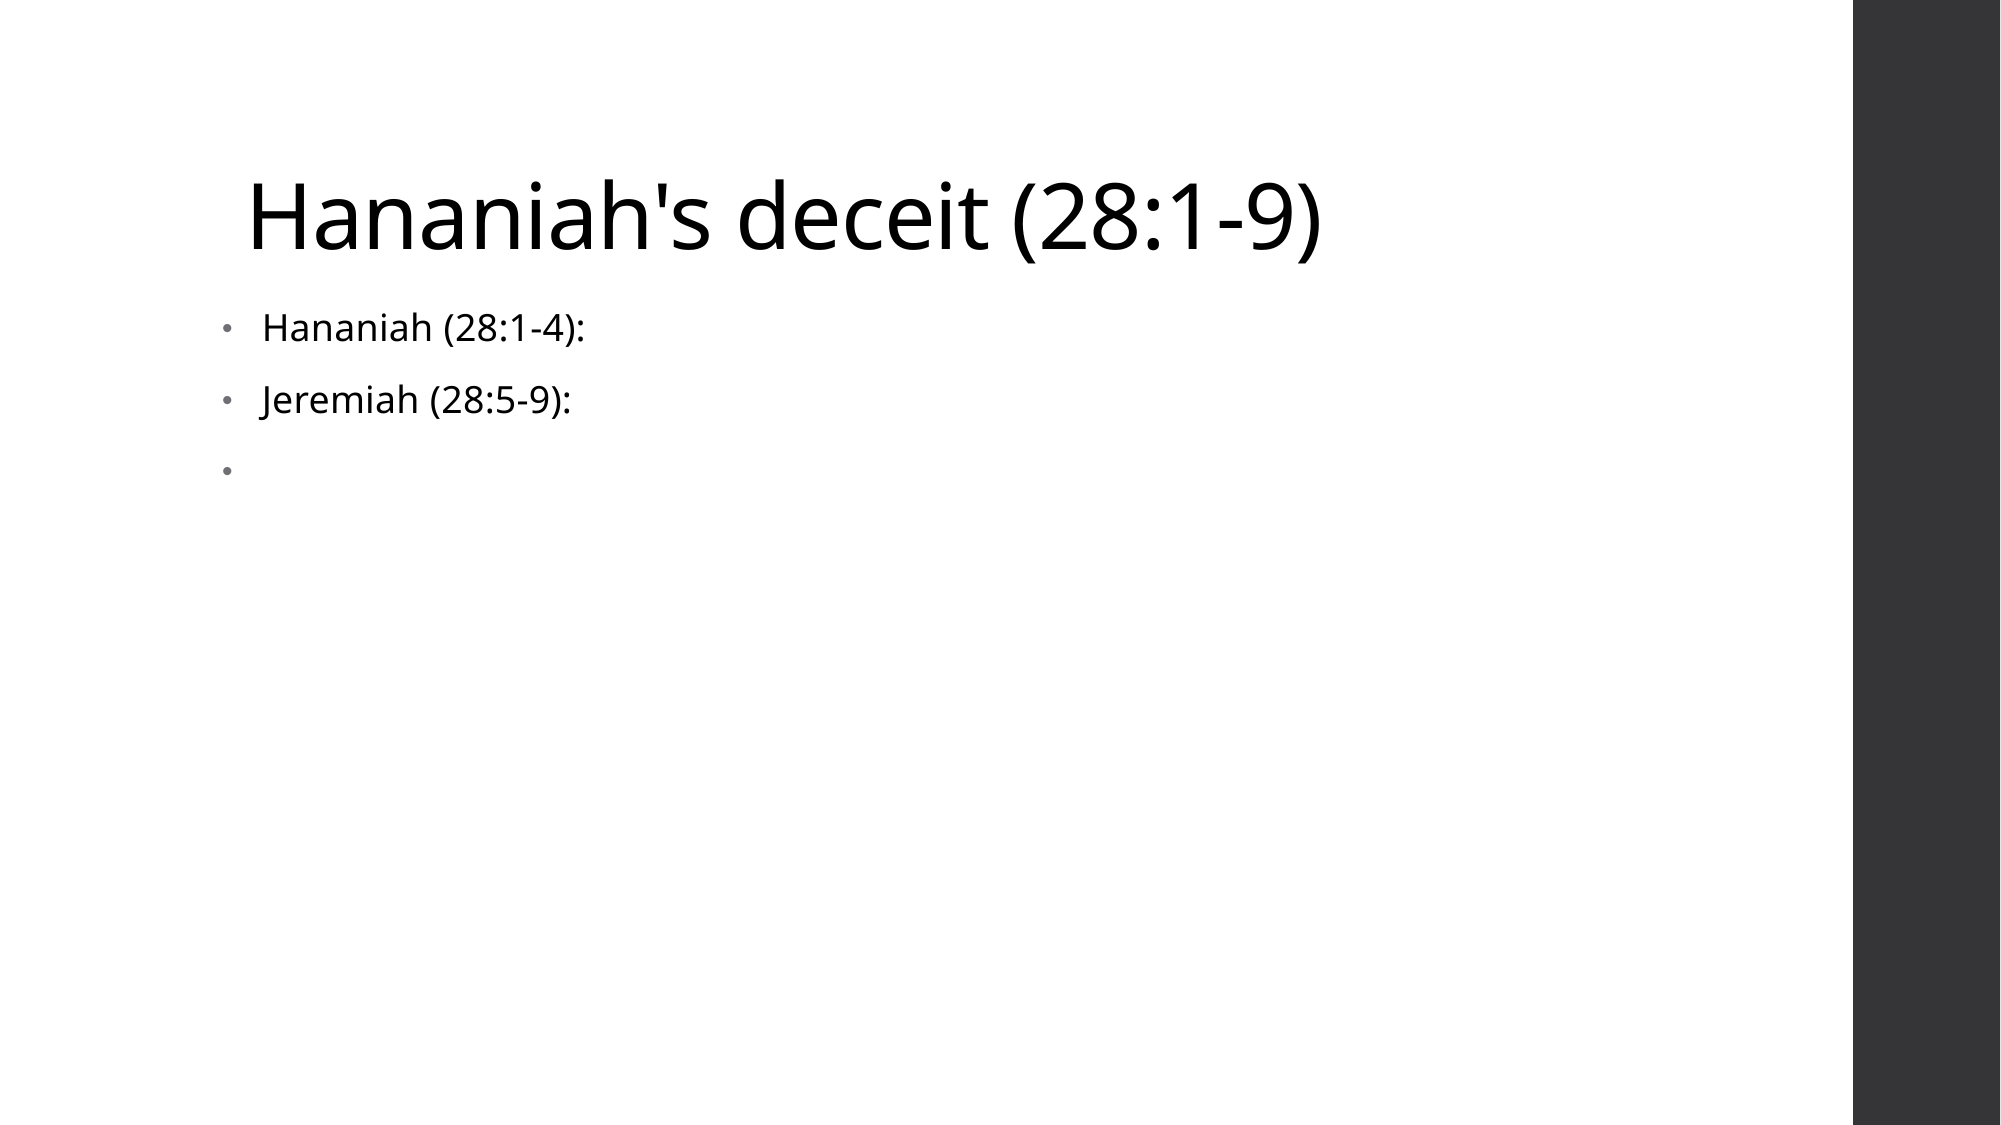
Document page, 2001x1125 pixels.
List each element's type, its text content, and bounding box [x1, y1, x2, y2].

title Hananiah's deceit (28:1-9) [206, 60, 1797, 278]
list Hananiah (28:1-4): Jeremiah (28:5-9): [206, 299, 1617, 1014]
